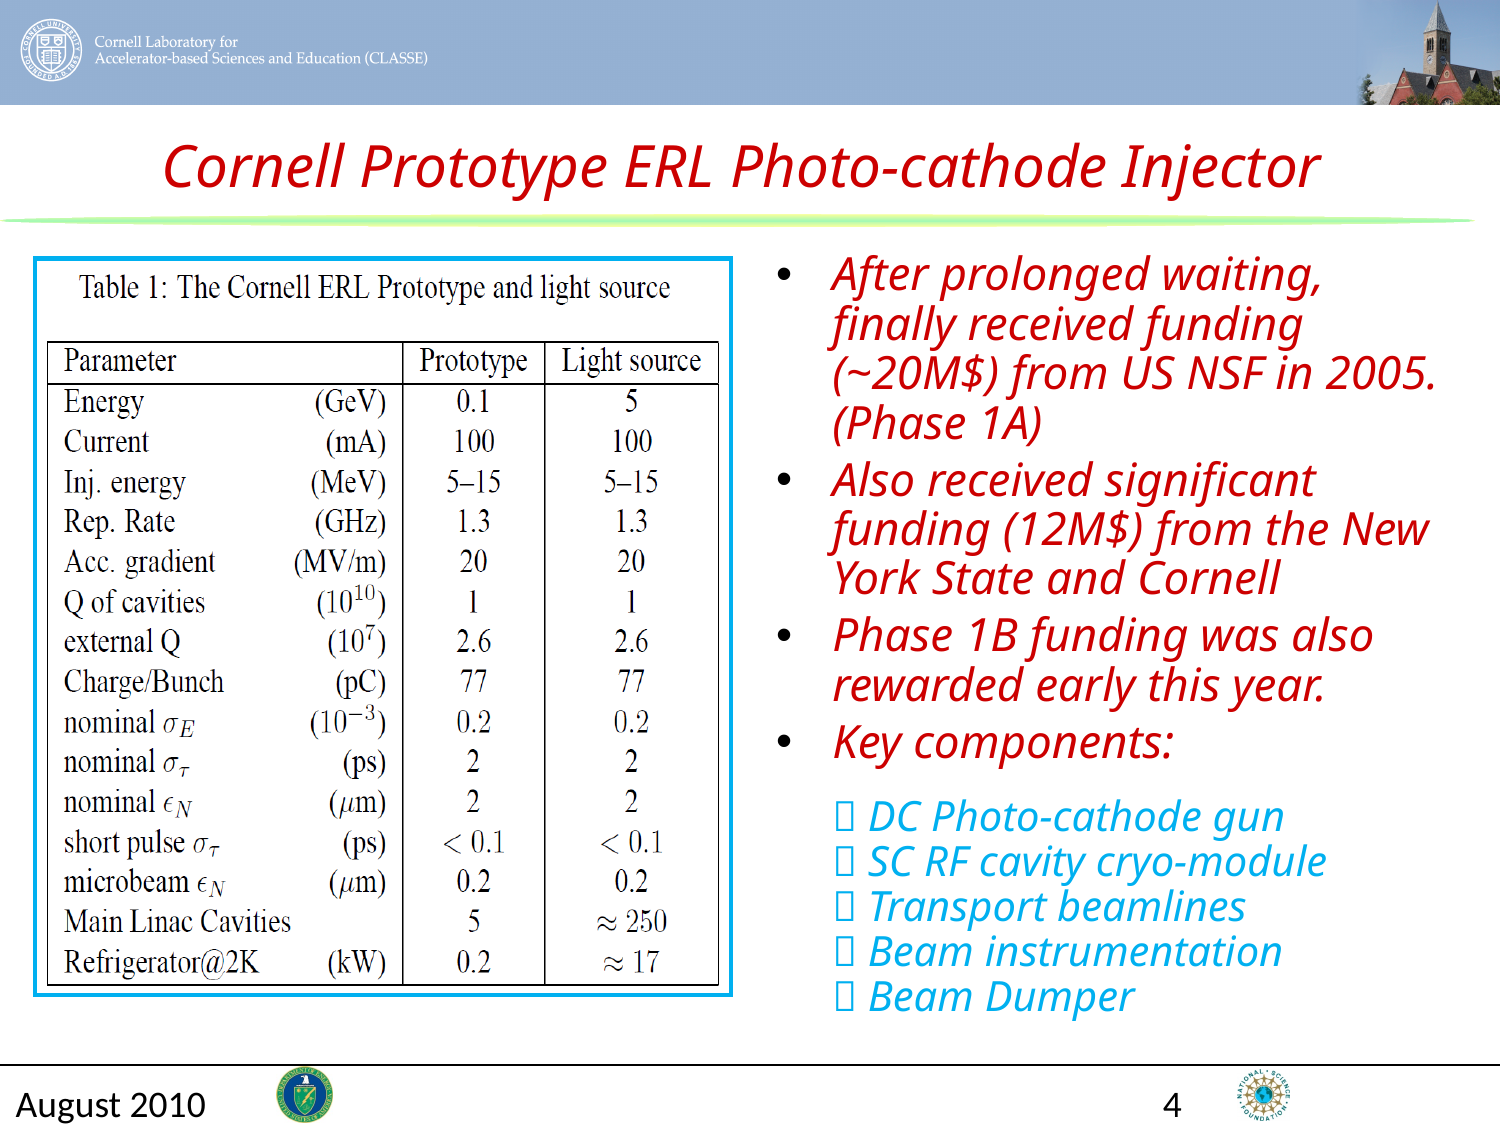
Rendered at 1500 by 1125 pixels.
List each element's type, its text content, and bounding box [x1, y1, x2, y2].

text_box [0, 214, 1476, 227]
picture [38, 262, 728, 992]
picture [0, 0, 1500, 105]
text_box Cornell Prototype ERL Photo-cathode Injector [3, 114, 1480, 202]
text_box After prolonged waiting, finally received funding (~20M$) from US NSF in 2005. (Phase 1A) Also received significant funding (12M$) from the New York State and Cornell Phase 1B funding was also rewarded early this year. Key components:  DC Photo-cathode gun  SC RF cavity cryo-module  Transport beamlines  Beam instrumentation  Beam Dumper [760, 236, 1475, 1052]
slide_number August 2010 [0, 1065, 351, 1125]
slide_number <number> [1147, 1065, 1498, 1125]
